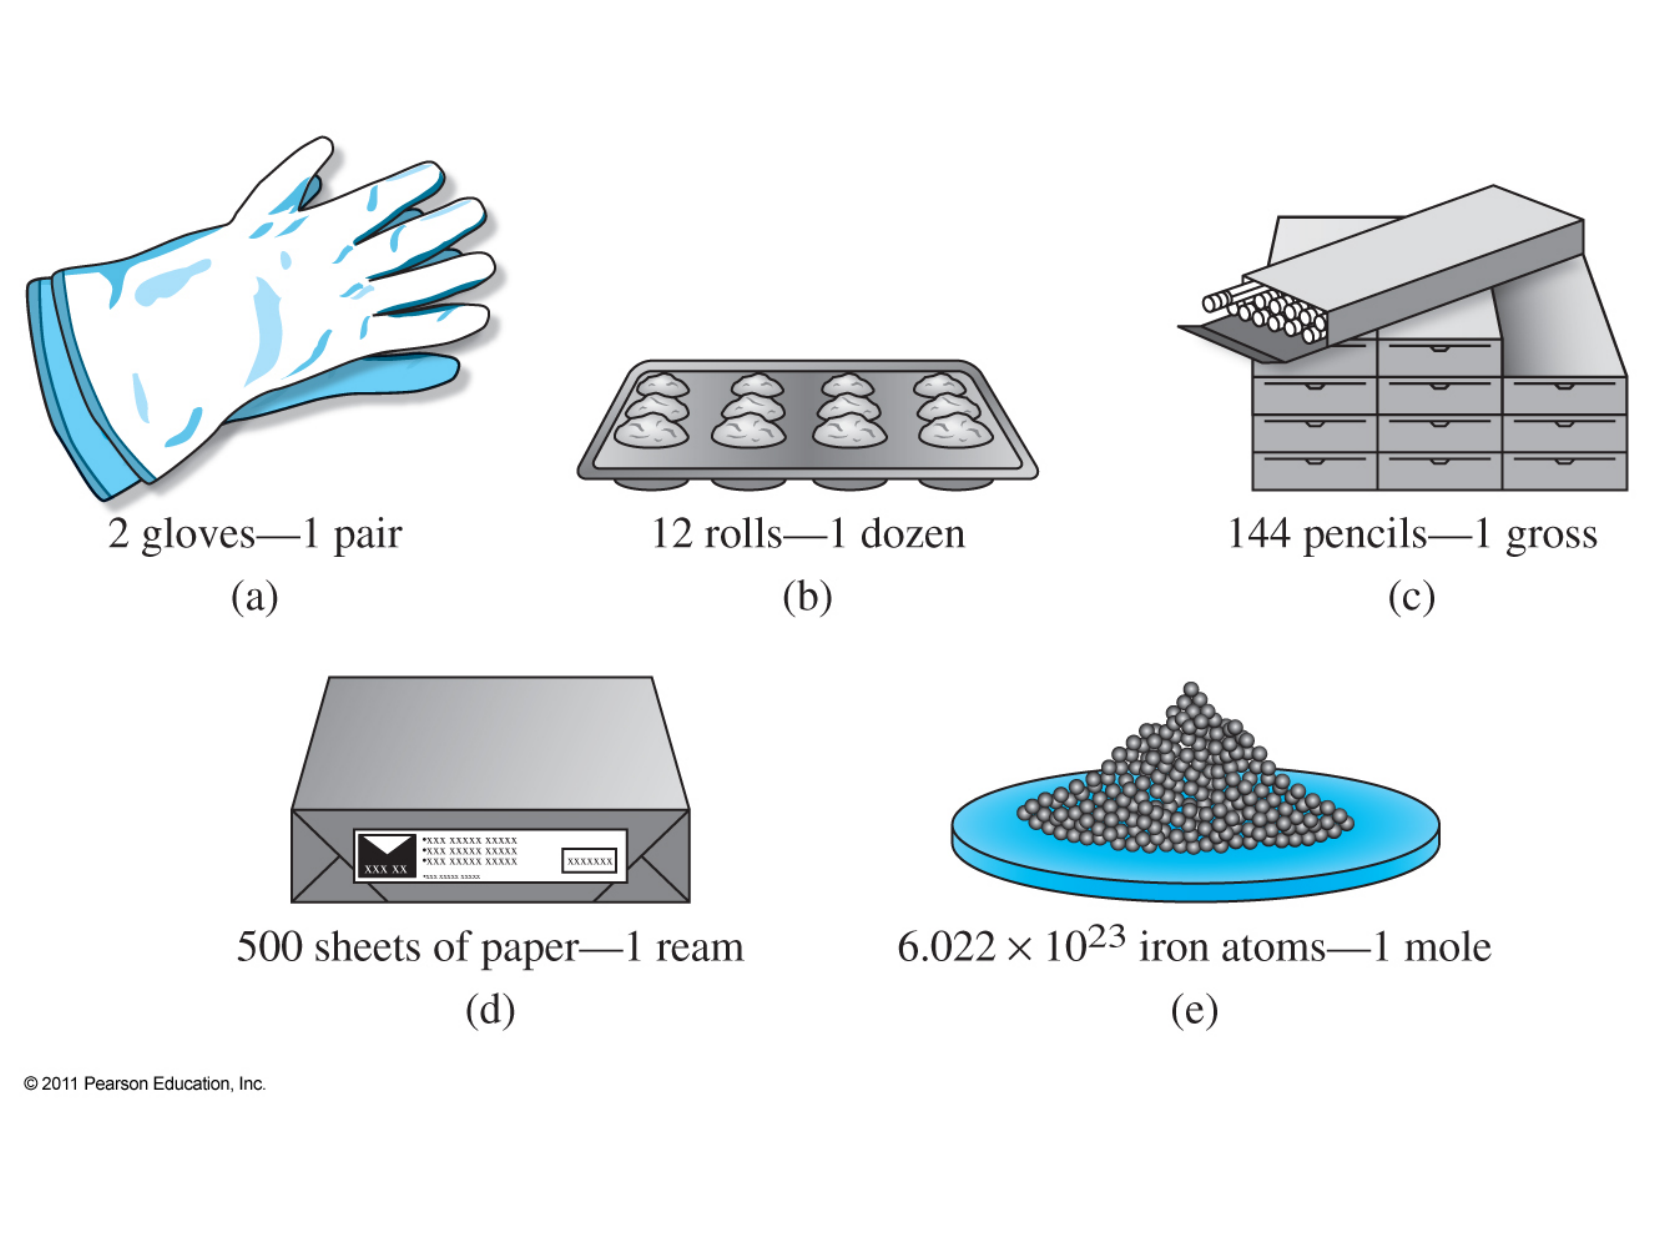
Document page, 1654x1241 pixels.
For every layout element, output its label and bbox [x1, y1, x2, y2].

picture [0, 109, 1654, 1131]
